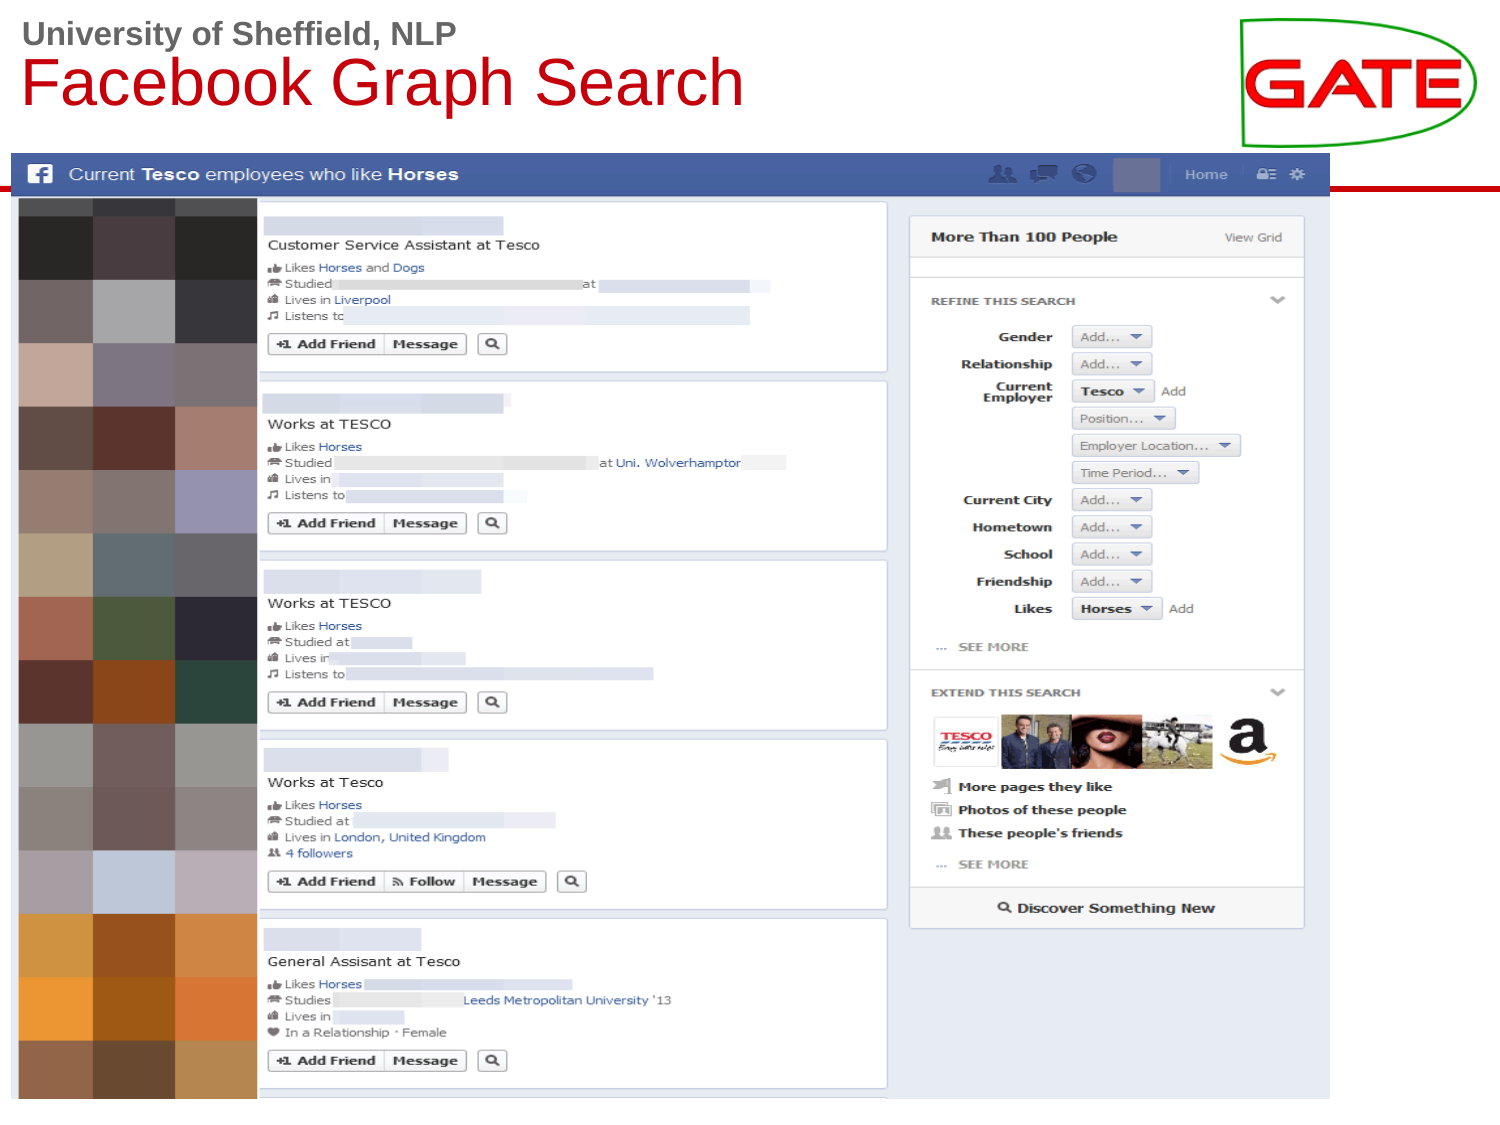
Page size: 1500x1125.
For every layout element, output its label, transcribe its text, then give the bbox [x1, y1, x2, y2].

picture [1240, 18, 1477, 131]
text_box http://actualfacebookgraphsearches.tumblr.com/ [503, 131, 1489, 188]
picture [11, 153, 1330, 1099]
title Facebook Graph Search [20, 23, 1239, 144]
